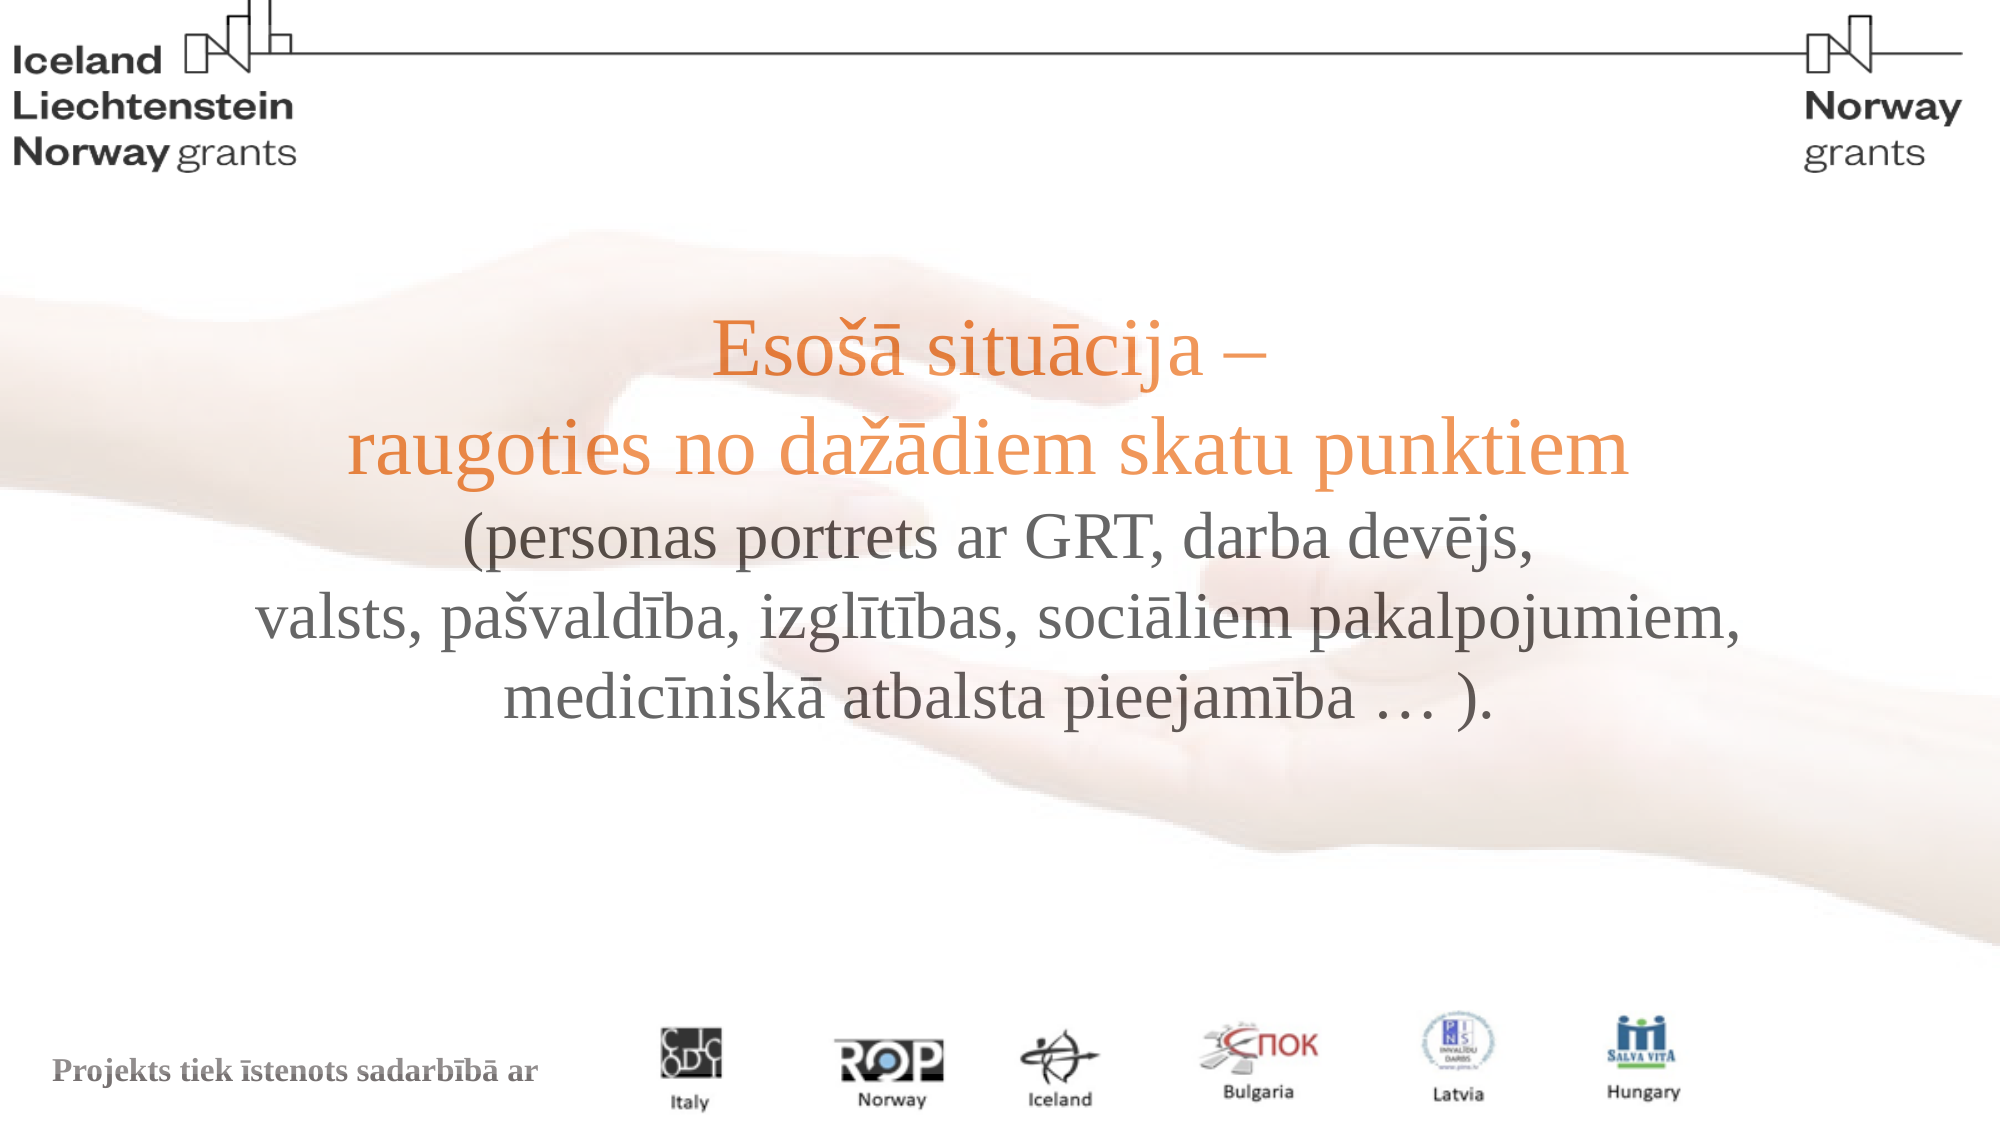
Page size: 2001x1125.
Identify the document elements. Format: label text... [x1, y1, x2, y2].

picture [0, 0, 2000, 1118]
text_box Projekts tiek īstenots sadarbībā ar [37, 1074, 607, 1097]
